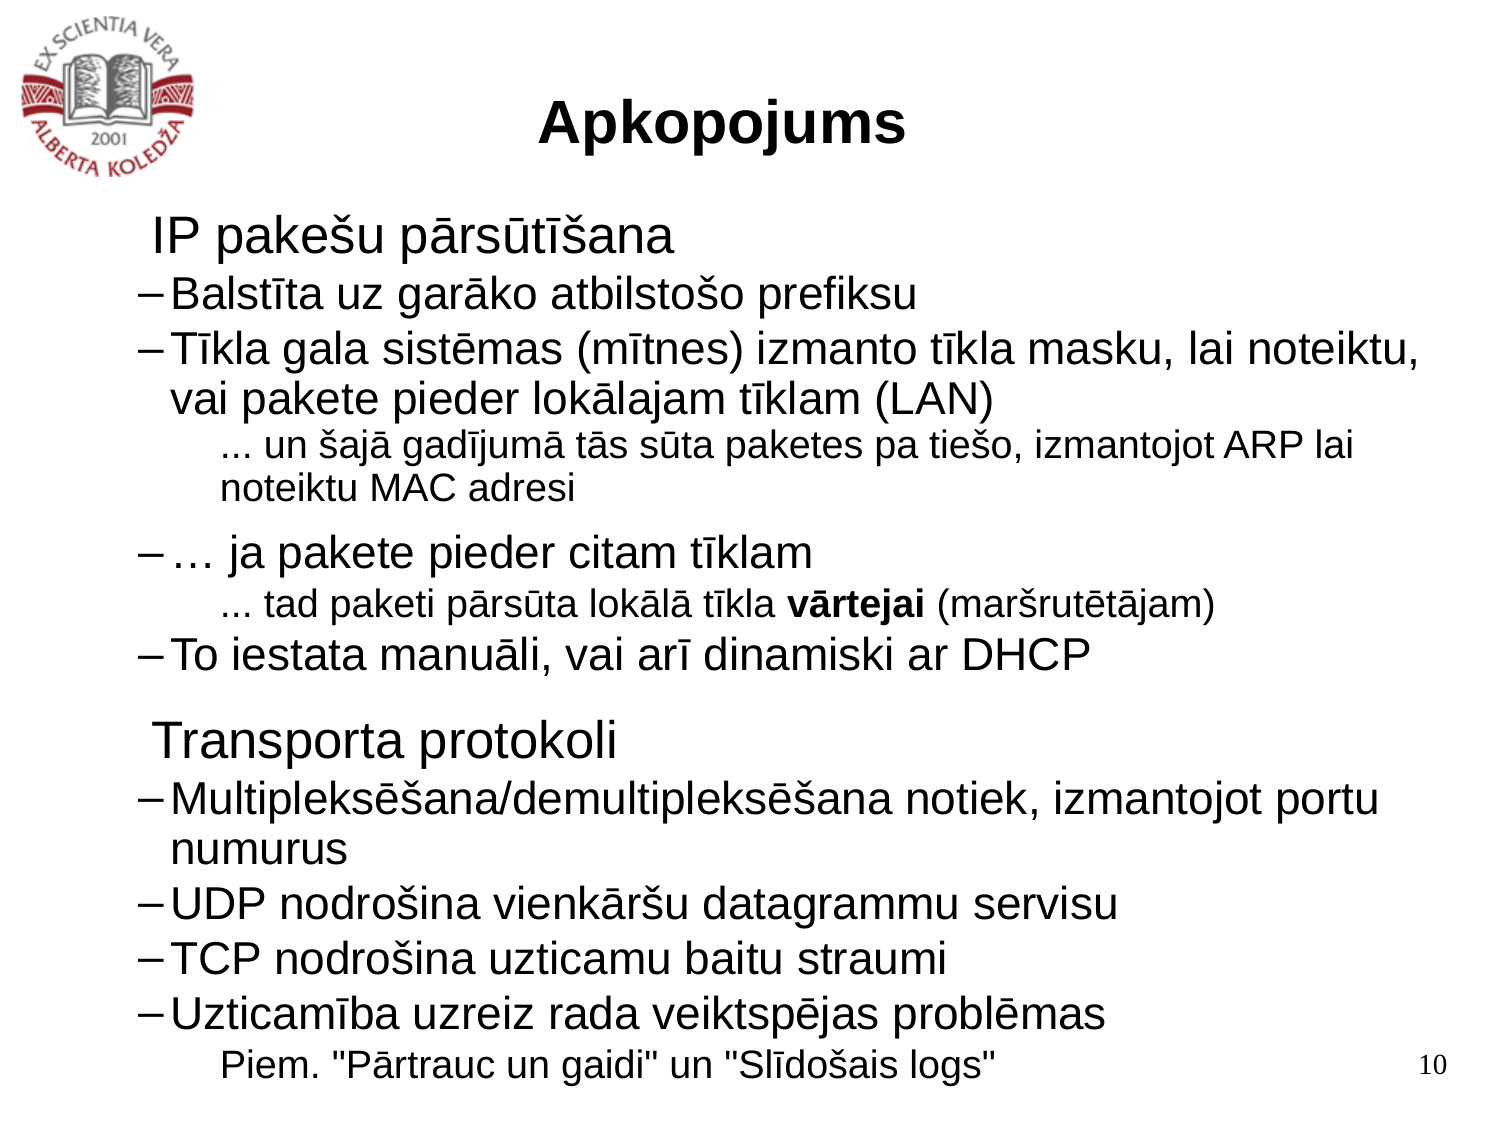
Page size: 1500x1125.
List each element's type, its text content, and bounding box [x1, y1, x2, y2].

title Apkopojums [50, 62, 1374, 175]
picture [21, 16, 194, 177]
list IP pakešu pārsūtīšana Balstīta uz garāko atbilstošo prefiksu Tīkla gala sistēmas (mītnes) izmanto tīkla masku, lai noteiktu, vai pakete pieder lokālajam tīklam (LAN) ... un šajā gadījumā tās sūta paketes pa tiešo, izmantojot ARP lai noteiktu MAC adresi … ja pakete pieder citam tīklam ... tad paketi pārsūta lokālā tīkla vārtejai (maršrutētājam) To iestata manuāli, vai arī dinamiski ar DHCP Transporta protokoli Multipleksēšana/demultipleksēšana notiek, izmantojot portu numurus UDP nodrošina vienkāršu datagrammu servisu TCP nodrošina uzticamu baitu straumi Uzticamība uzreiz rada veiktspējas problēmas Piem. "Pārtrauc un gaidi" un "Slīdošais logs" [74, 200, 1463, 1101]
